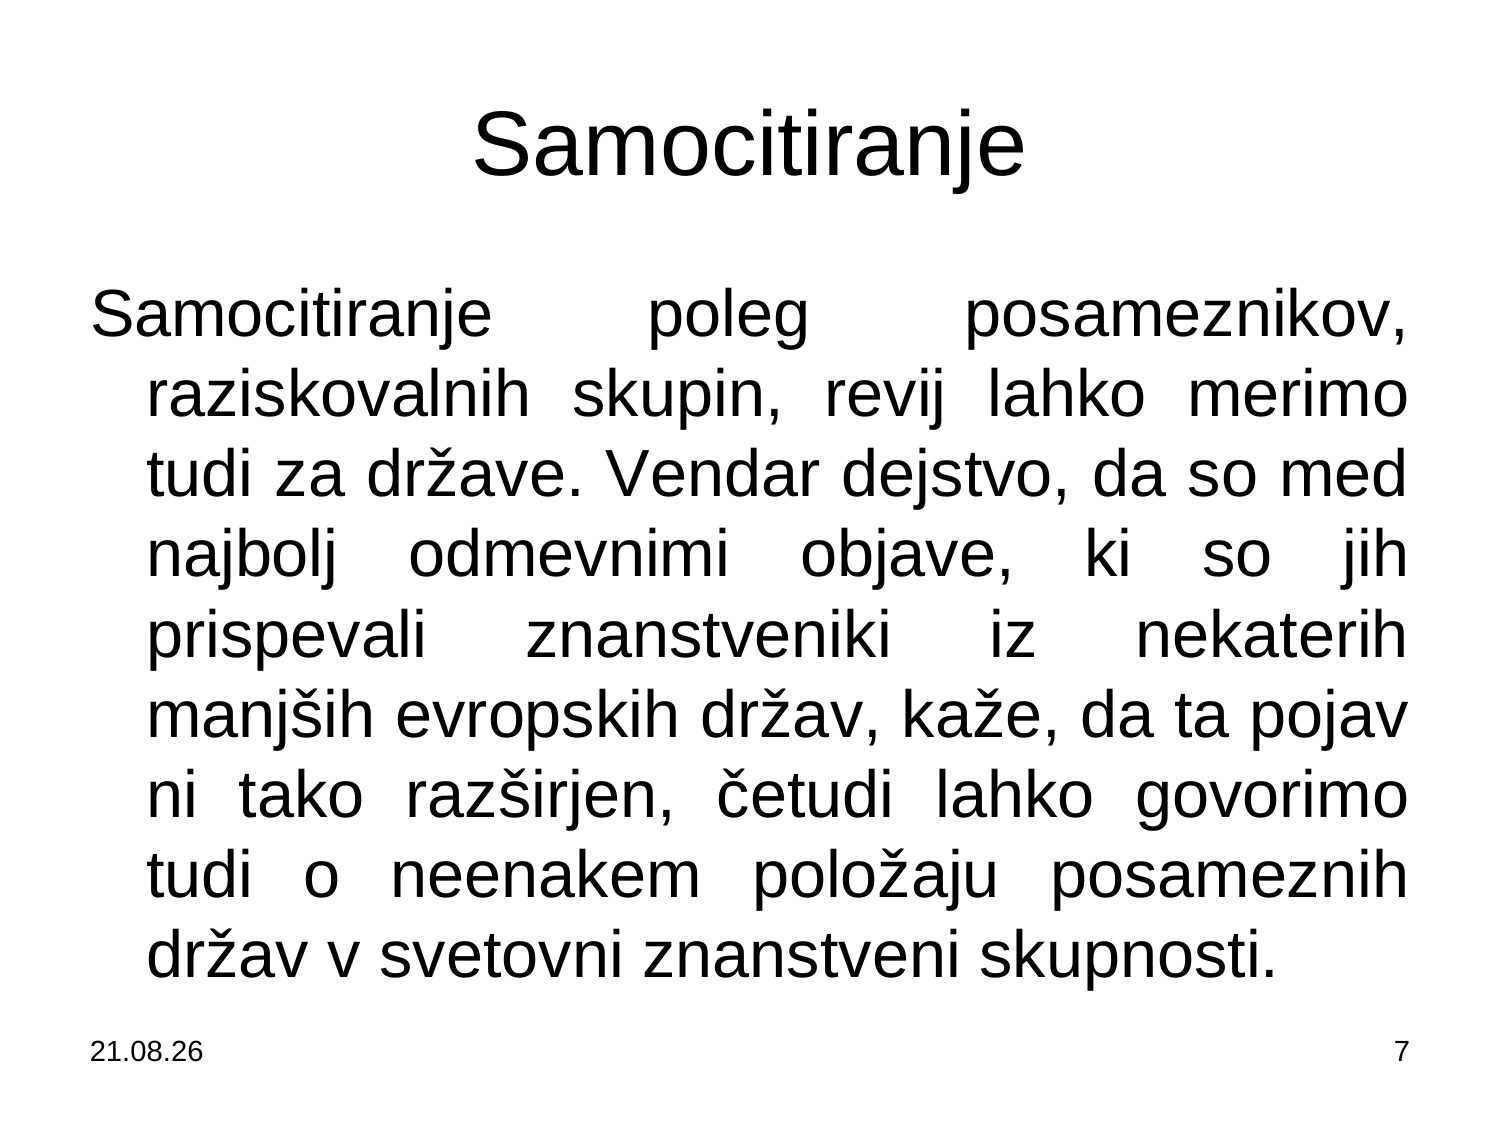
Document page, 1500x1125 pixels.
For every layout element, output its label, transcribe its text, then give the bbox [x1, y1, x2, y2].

text_box <number> [1074, 1024, 1426, 1103]
title Samocitiranje [75, 45, 1426, 233]
text_box 05.11.14 [74, 1024, 426, 1103]
list Samocitiranje poleg posameznikov, raziskovalnih skupin, revij lahko merimo tudi za države. Vendar dejstvo, da so med najbolj odmevnimi objave, ki so jih prispevali znanstveniki iz nekaterih manjših evropskih držav, kaže, da ta pojav ni tako razširjen, četudi lahko govorimo tudi o neenakem položaju posameznih držav v svetovni znanstveni skupnosti. [75, 262, 1426, 1006]
